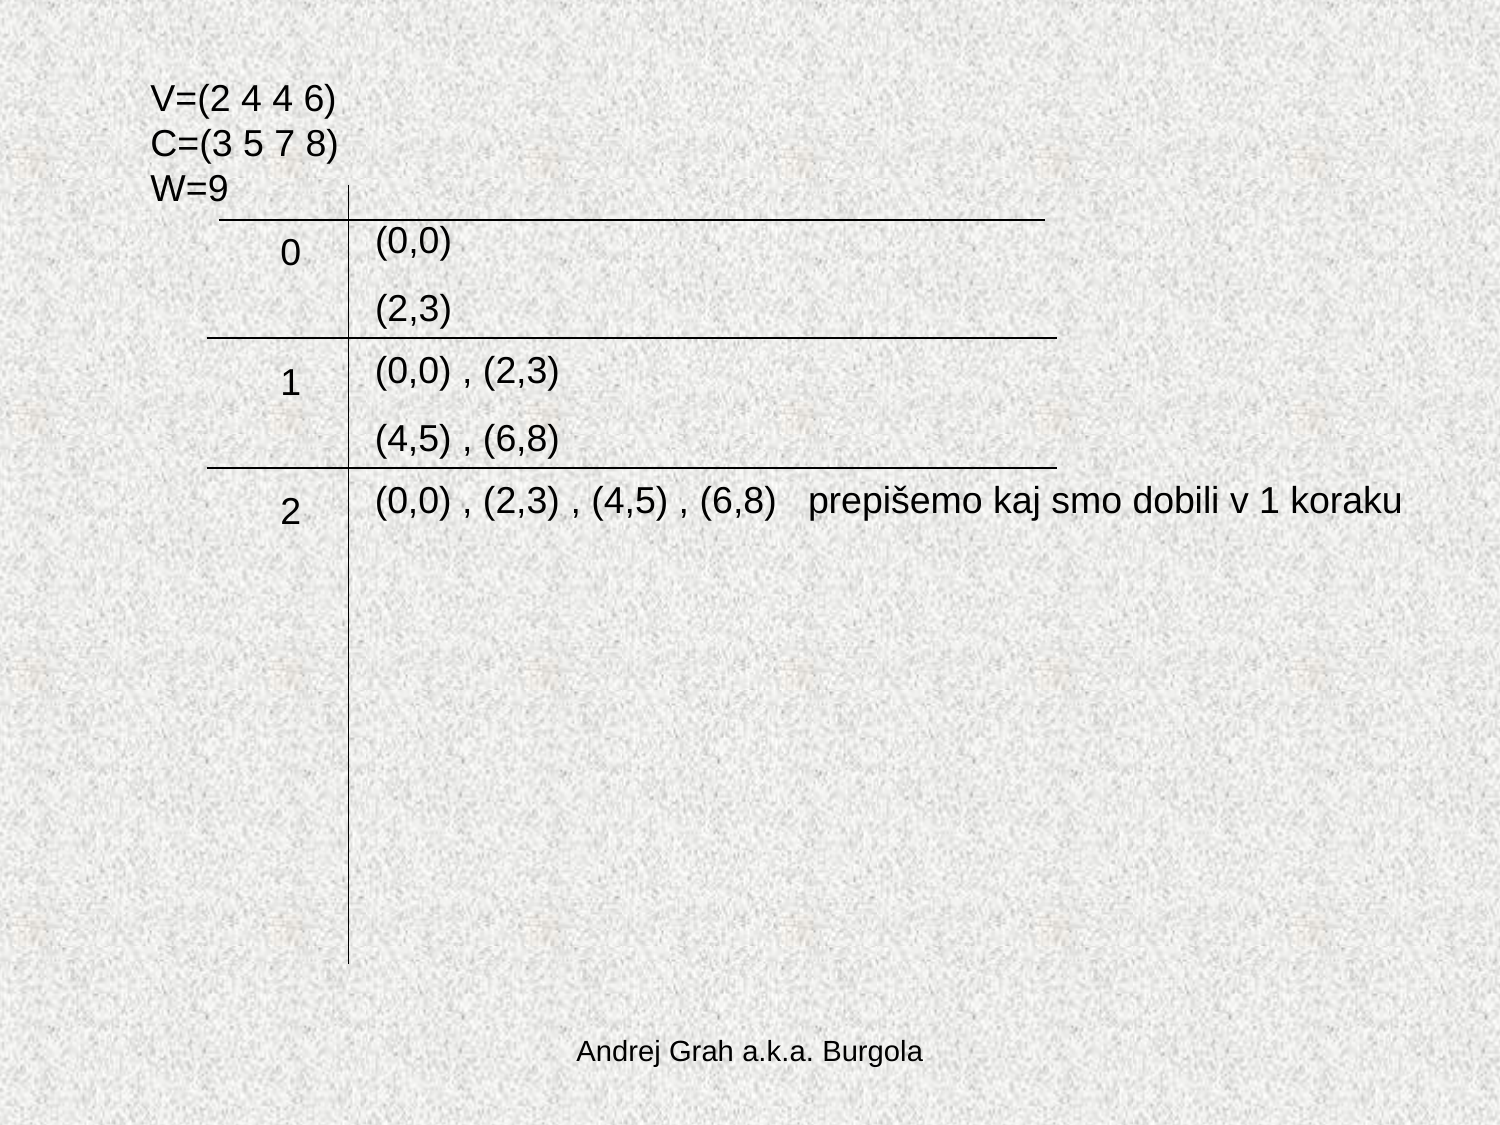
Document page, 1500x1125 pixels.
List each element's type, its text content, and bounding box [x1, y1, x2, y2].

text_box V=(2 4 4 6) C=(3 5 7 8) W=9 [135, 66, 396, 217]
picture [349, 221, 360, 337]
text_box (0,0) , (2,3) (4,5) , (6,8) [360, 337, 1500, 467]
picture [0, 0, 1500, 1125]
text_box Andrej Grah a.k.a. Burgola [512, 1024, 988, 1103]
text_box 0 [265, 219, 337, 281]
text_box 1 [265, 349, 314, 411]
text_box (0,0) (2,3) [360, 207, 1247, 337]
text_box 2 [265, 479, 302, 541]
picture [349, 339, 360, 467]
text_box (0,0) , (2,3) , (4,5) , (6,8) prepišemo kaj smo dobili v 1 koraku [360, 467, 1447, 529]
